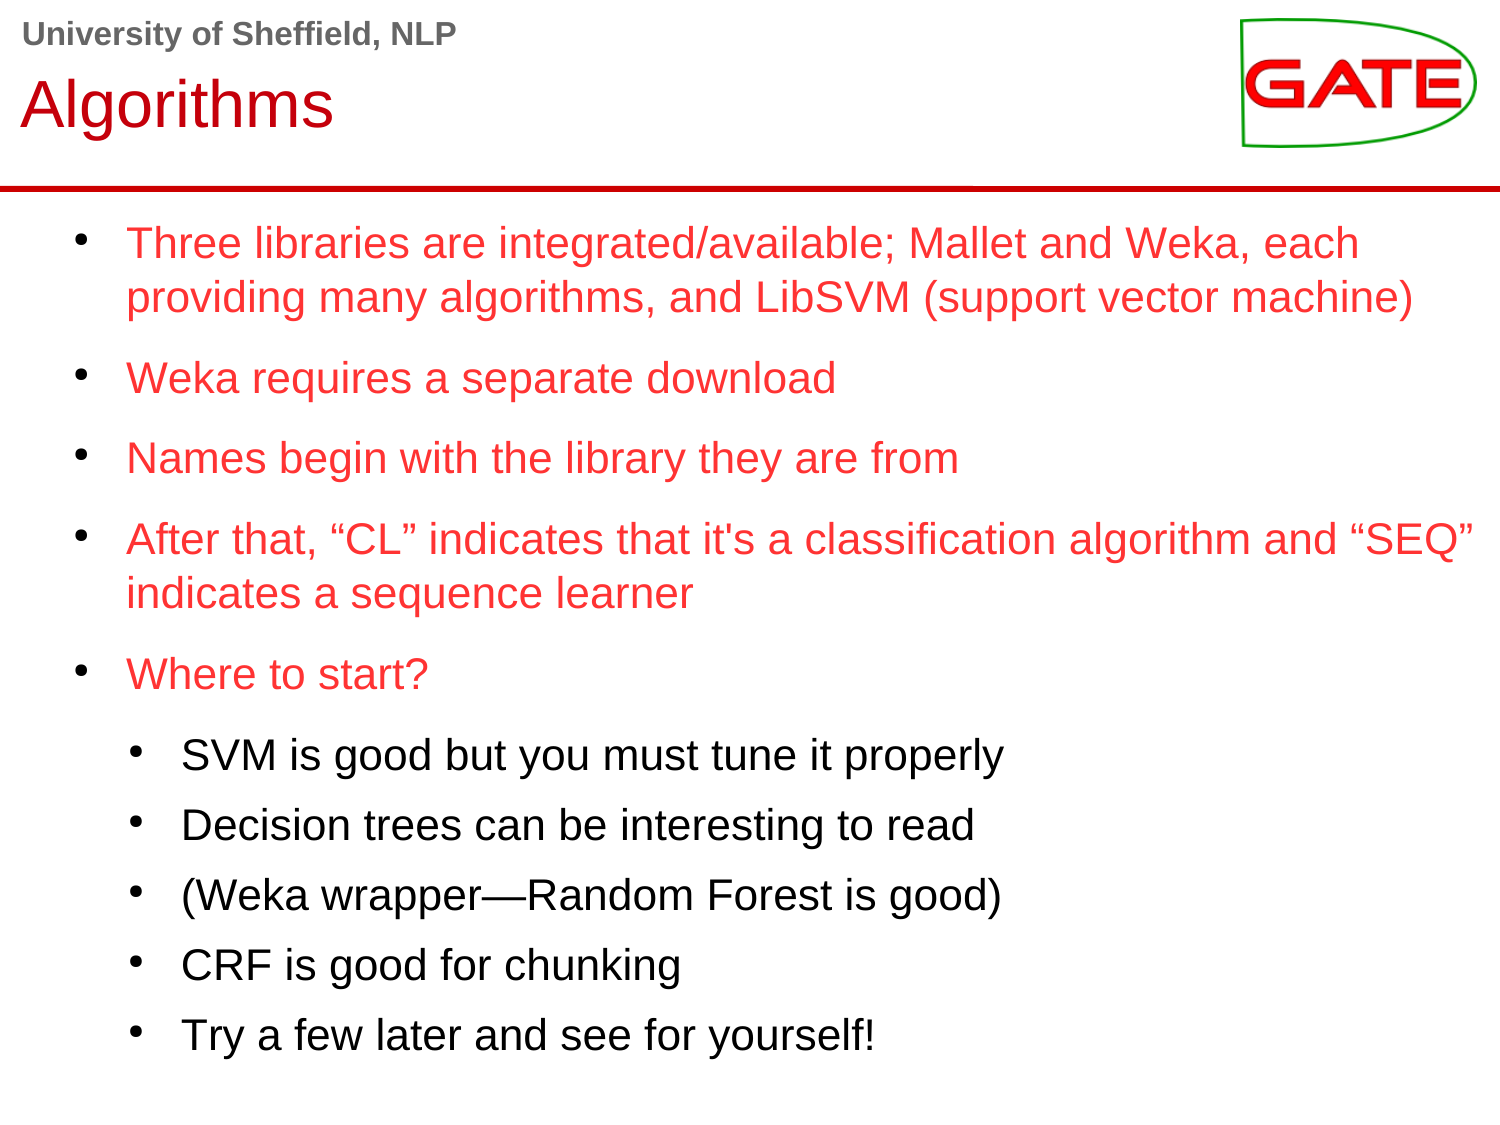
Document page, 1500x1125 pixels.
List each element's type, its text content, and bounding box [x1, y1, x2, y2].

picture [1240, 18, 1477, 148]
title Algorithms [20, 45, 1240, 166]
list Three libraries are integrated/available; Mallet and Weka, each providing many algorithms, and LibSVM (support vector machine) Weka requires a separate download Names begin with the library they are from After that, “CL” indicates that it's a classification algorithm and “SEQ” indicates a sequence learner Where to start? SVM is good but you must tune it properly Decision trees can be interesting to read (Weka wrapper—Random Forest is good) CRF is good for chunking Try a few later and see for yourself! [23, 212, 1477, 1063]
